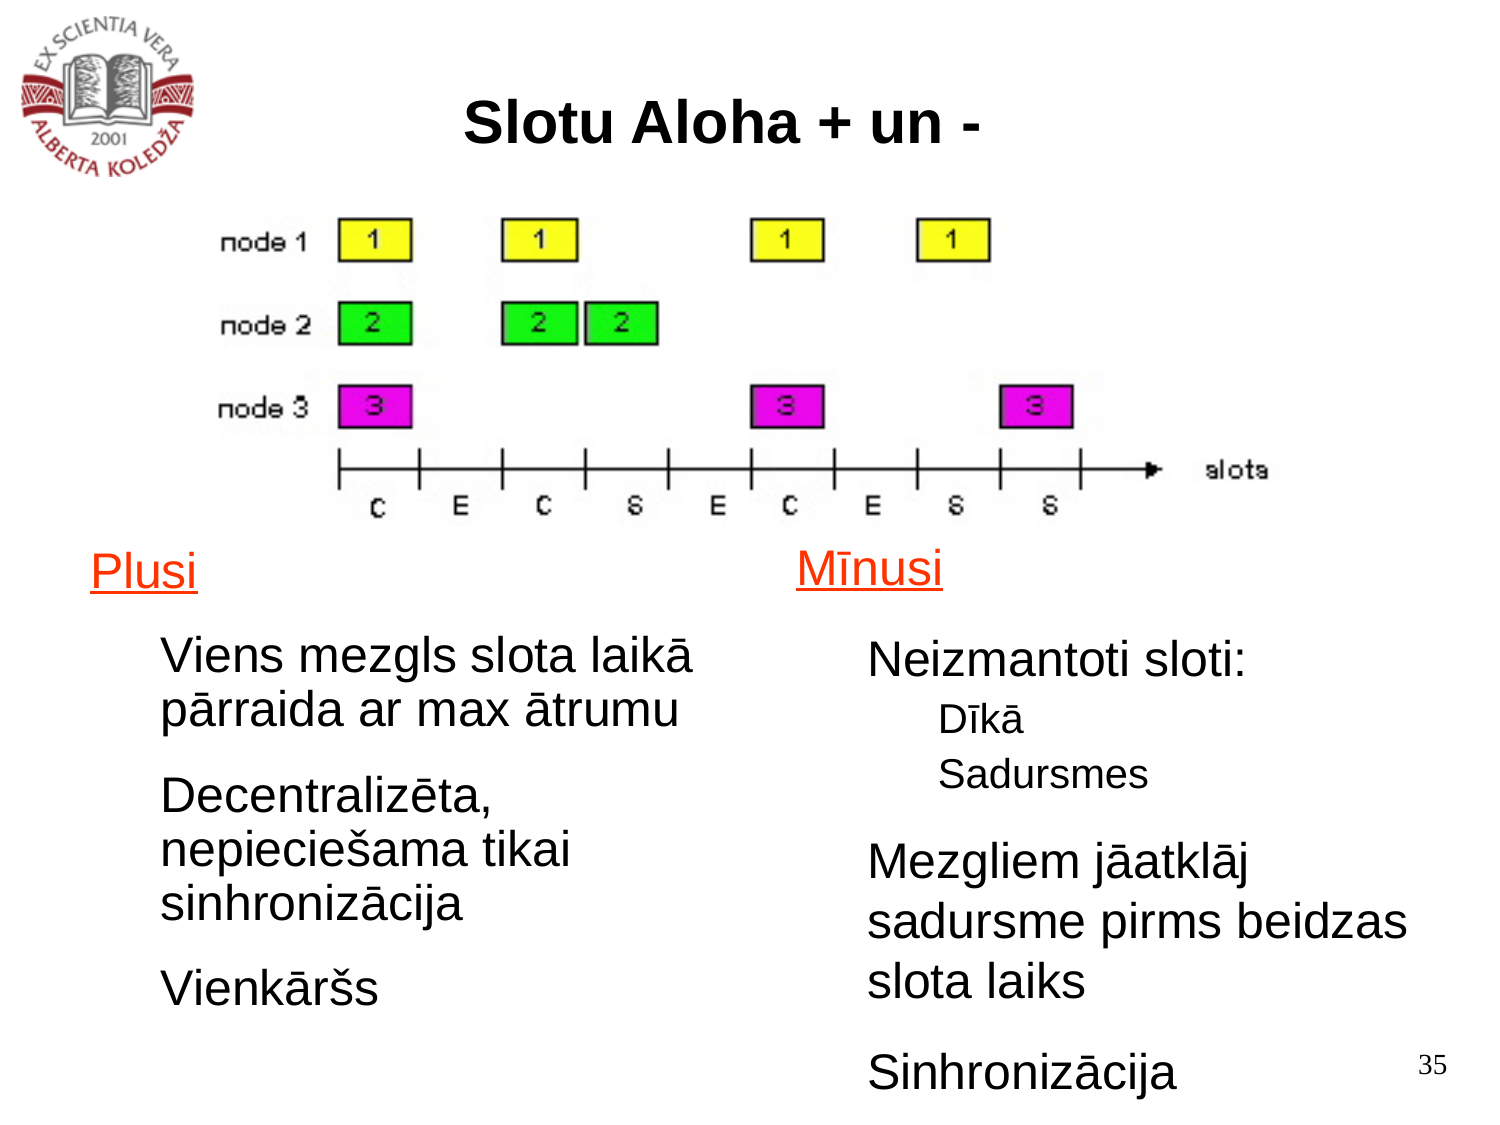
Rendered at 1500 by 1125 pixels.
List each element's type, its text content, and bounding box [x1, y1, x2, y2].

list Mīnusi Neizmantoti sloti: Dīkā Sadursmes Mezgliem jāatklāj sadursme pirms beidzas slota laiks Sinhronizācija [781, 527, 1463, 1125]
picture [87, 216, 1415, 538]
picture [21, 16, 194, 177]
title Slotu Aloha + un - [50, 62, 1374, 175]
list Plusi Viens mezgls slota laikā pārraida ar max ātrumu Decentralizēta, nepieciešama tikai sinhronizācija Vienkāršs [75, 530, 757, 1121]
